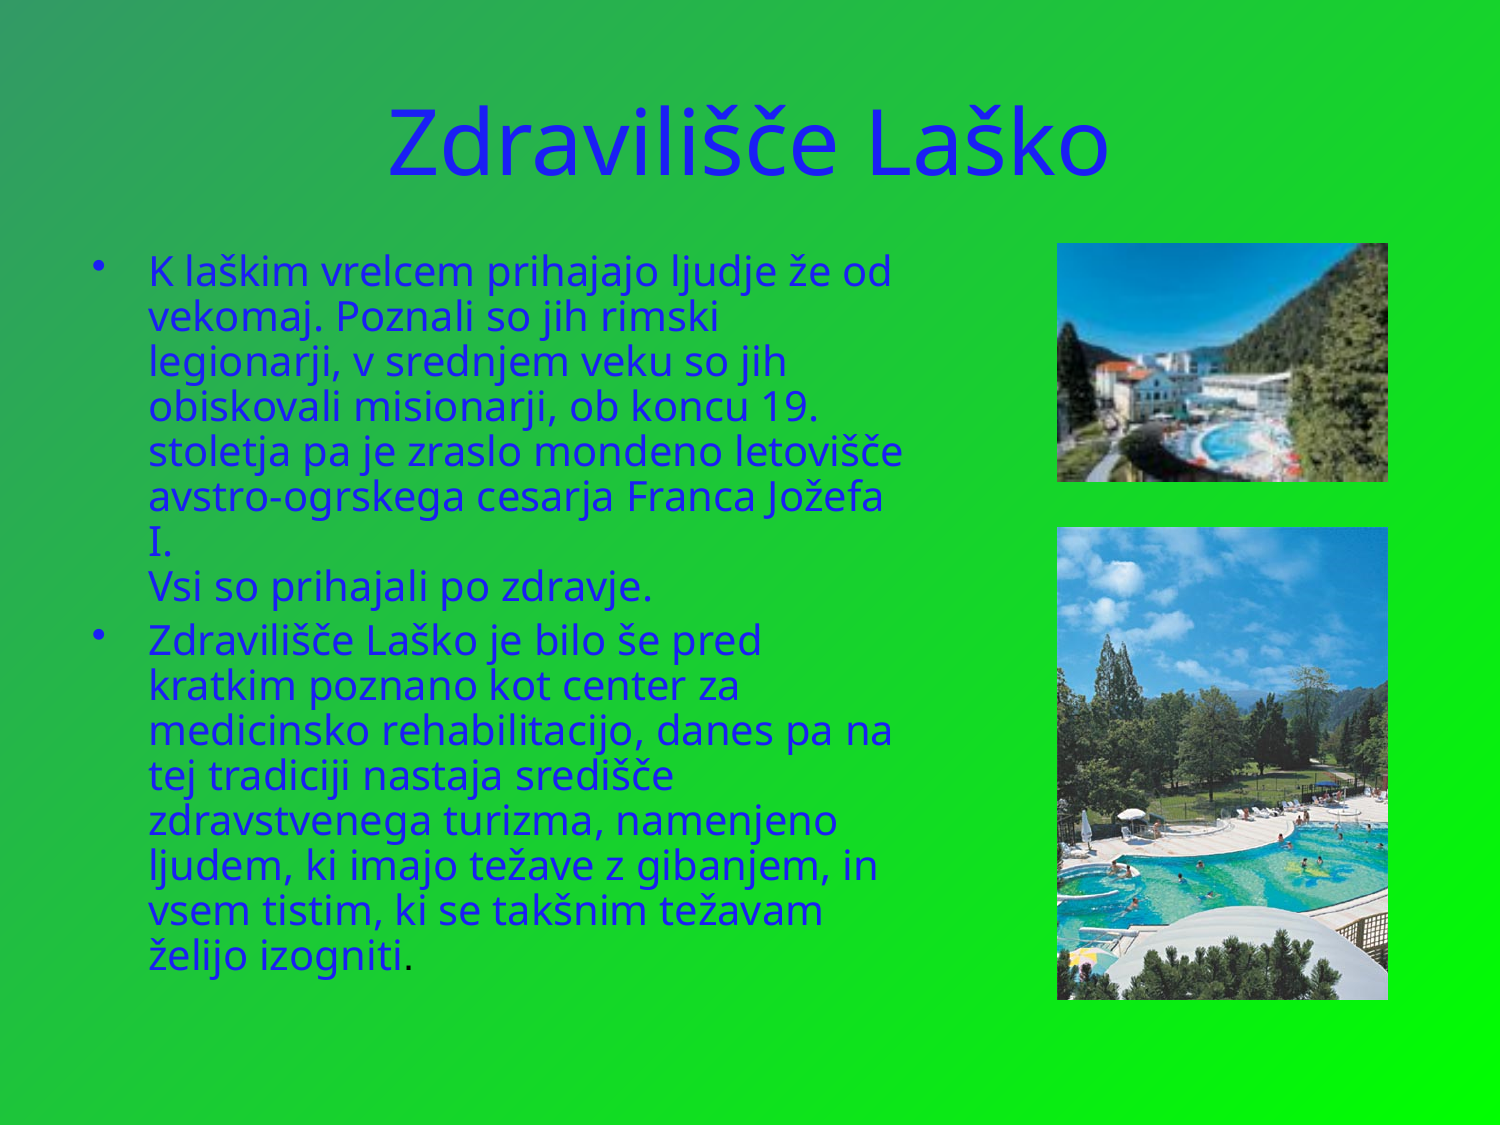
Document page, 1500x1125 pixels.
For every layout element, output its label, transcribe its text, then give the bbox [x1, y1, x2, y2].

list K laškim vrelcem prihajajo ljudje že od vekomaj. Poznali so jih rimski legionarji, v srednjem veku so jih obiskovali misionarji, ob koncu 19. stoletja pa je zraslo mondeno letovišče avstro-ogrskega cesarja Franca Jožefa I. Vsi so prihajali po zdravje. Zdravilišče Laško je bilo še pred kratkim poznano kot center za medicinsko rehabilitacijo, danes pa na tej tradiciji nastaja središče zdravstvenega turizma, namenjeno ljudem, ki imajo težave z gibanjem, in vsem tistim, ki se takšnim težavam želijo izogniti. [76, 243, 928, 1047]
title Zdravilišče Laško [75, 45, 1425, 233]
picture [1057, 527, 1388, 1000]
picture [1057, 243, 1388, 482]
